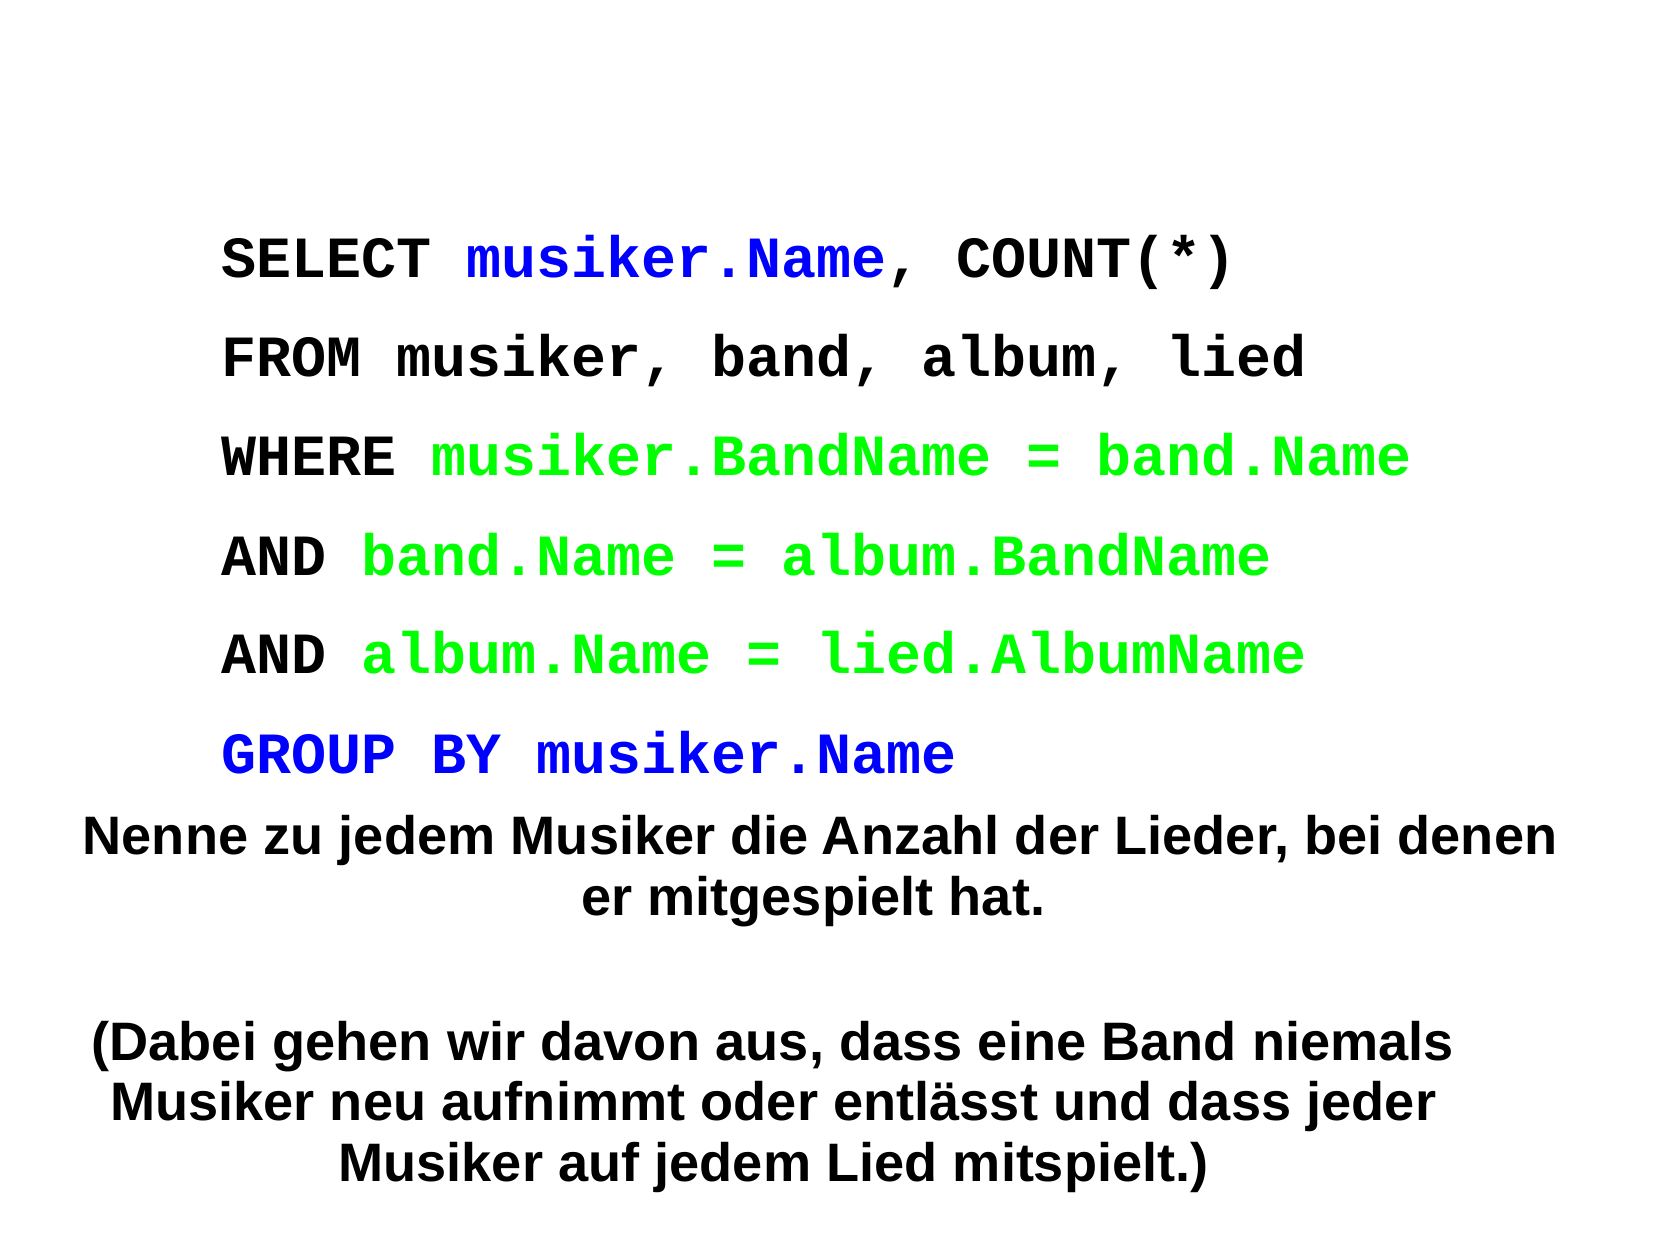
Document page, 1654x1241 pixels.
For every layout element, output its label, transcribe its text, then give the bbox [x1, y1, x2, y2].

text_box (Dabei gehen wir davon aus, dass eine Band niemals Musiker neu aufnimmt oder entlässt und dass jeder Musiker auf jedem Lied mitspielt.) [76, 1003, 1565, 1205]
text_box SELECT musiker.Name, COUNT(*) FROM musiker, band, album, lied WHERE musiker.BandName = band.Name AND band.Name = album.BandName AND album.Name = lied.AlbumName GROUP BY musiker.Name [206, 188, 1536, 770]
title Nenne zu jedem Musiker die Anzahl der Lieder, bei denen er mitgespielt hat. [76, 787, 1566, 945]
